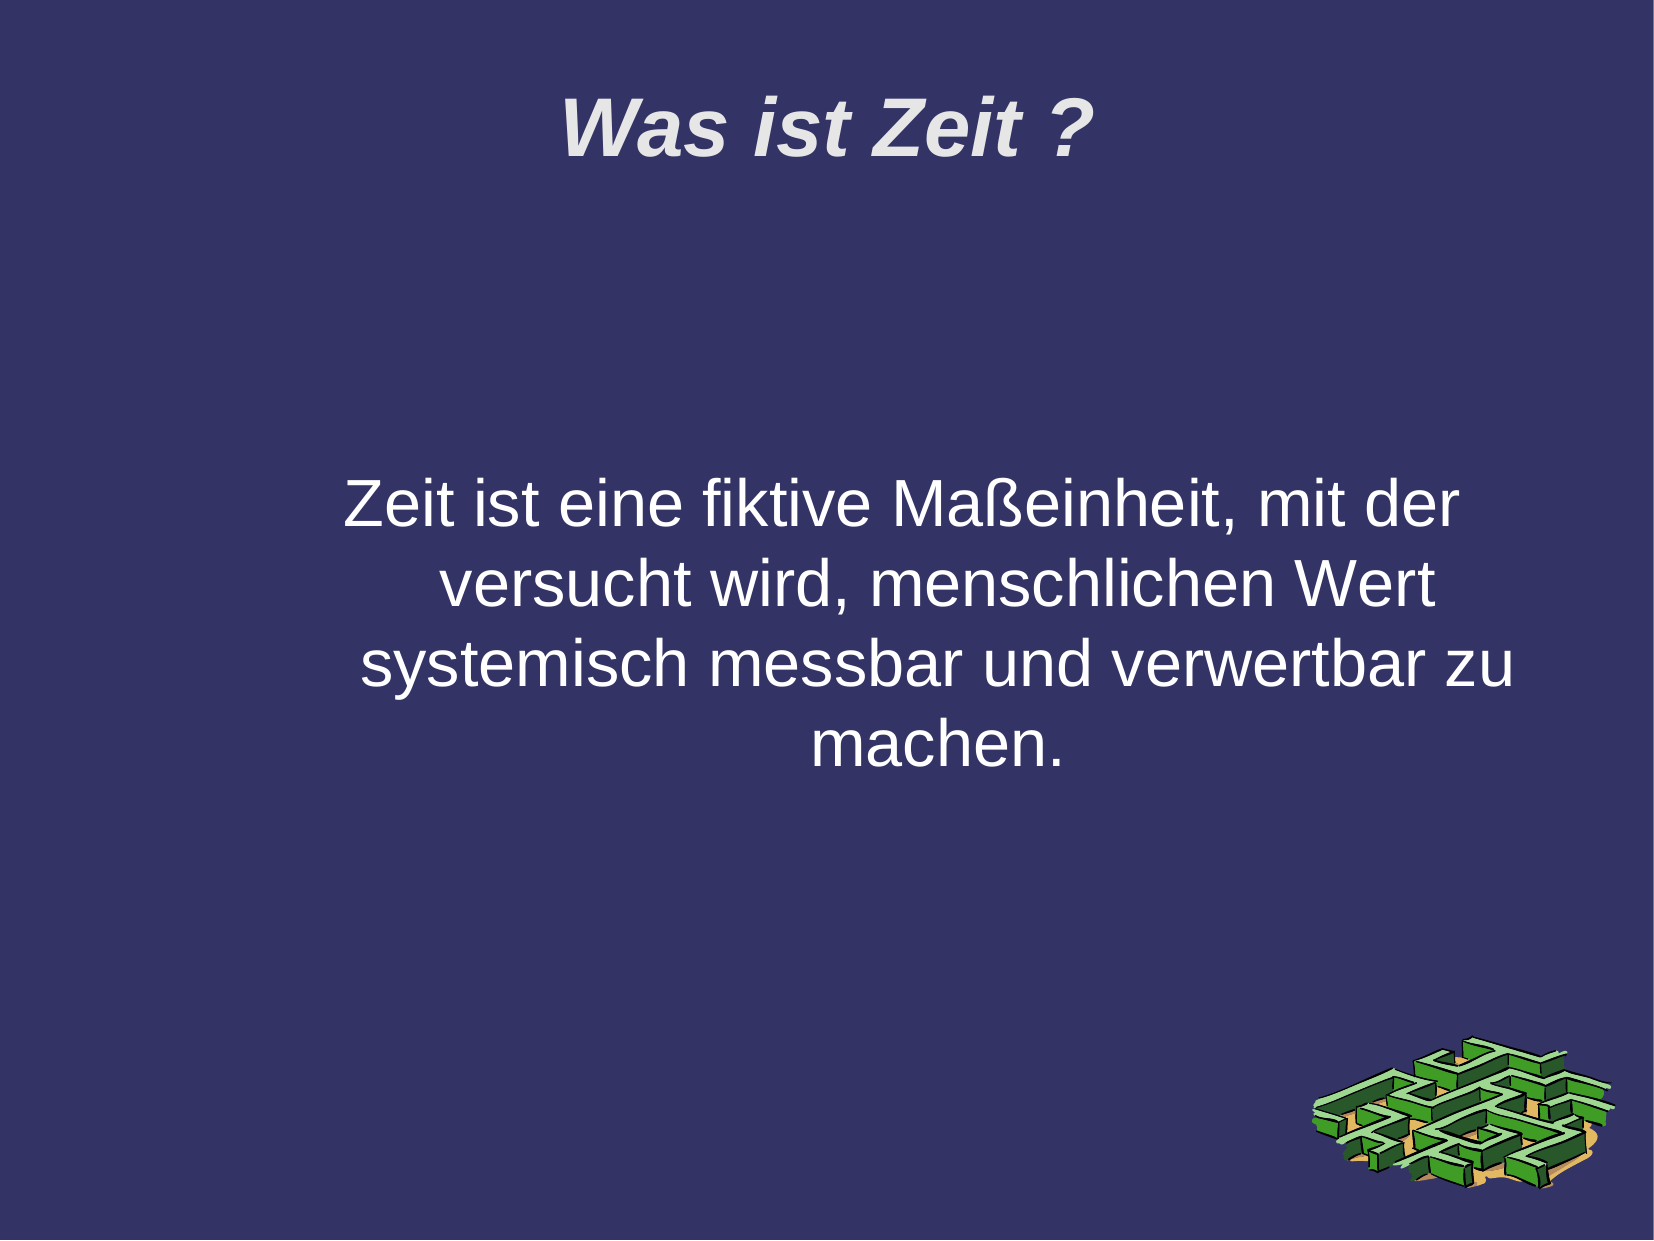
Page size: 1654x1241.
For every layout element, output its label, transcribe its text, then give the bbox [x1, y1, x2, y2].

title Was ist Zeit ? [121, 19, 1534, 227]
list Zeit ist eine fiktive Maßeinheit, mit der versucht wird, menschlichen Wert systemisch messbar und verwertbar zu machen. [178, 299, 1570, 1123]
